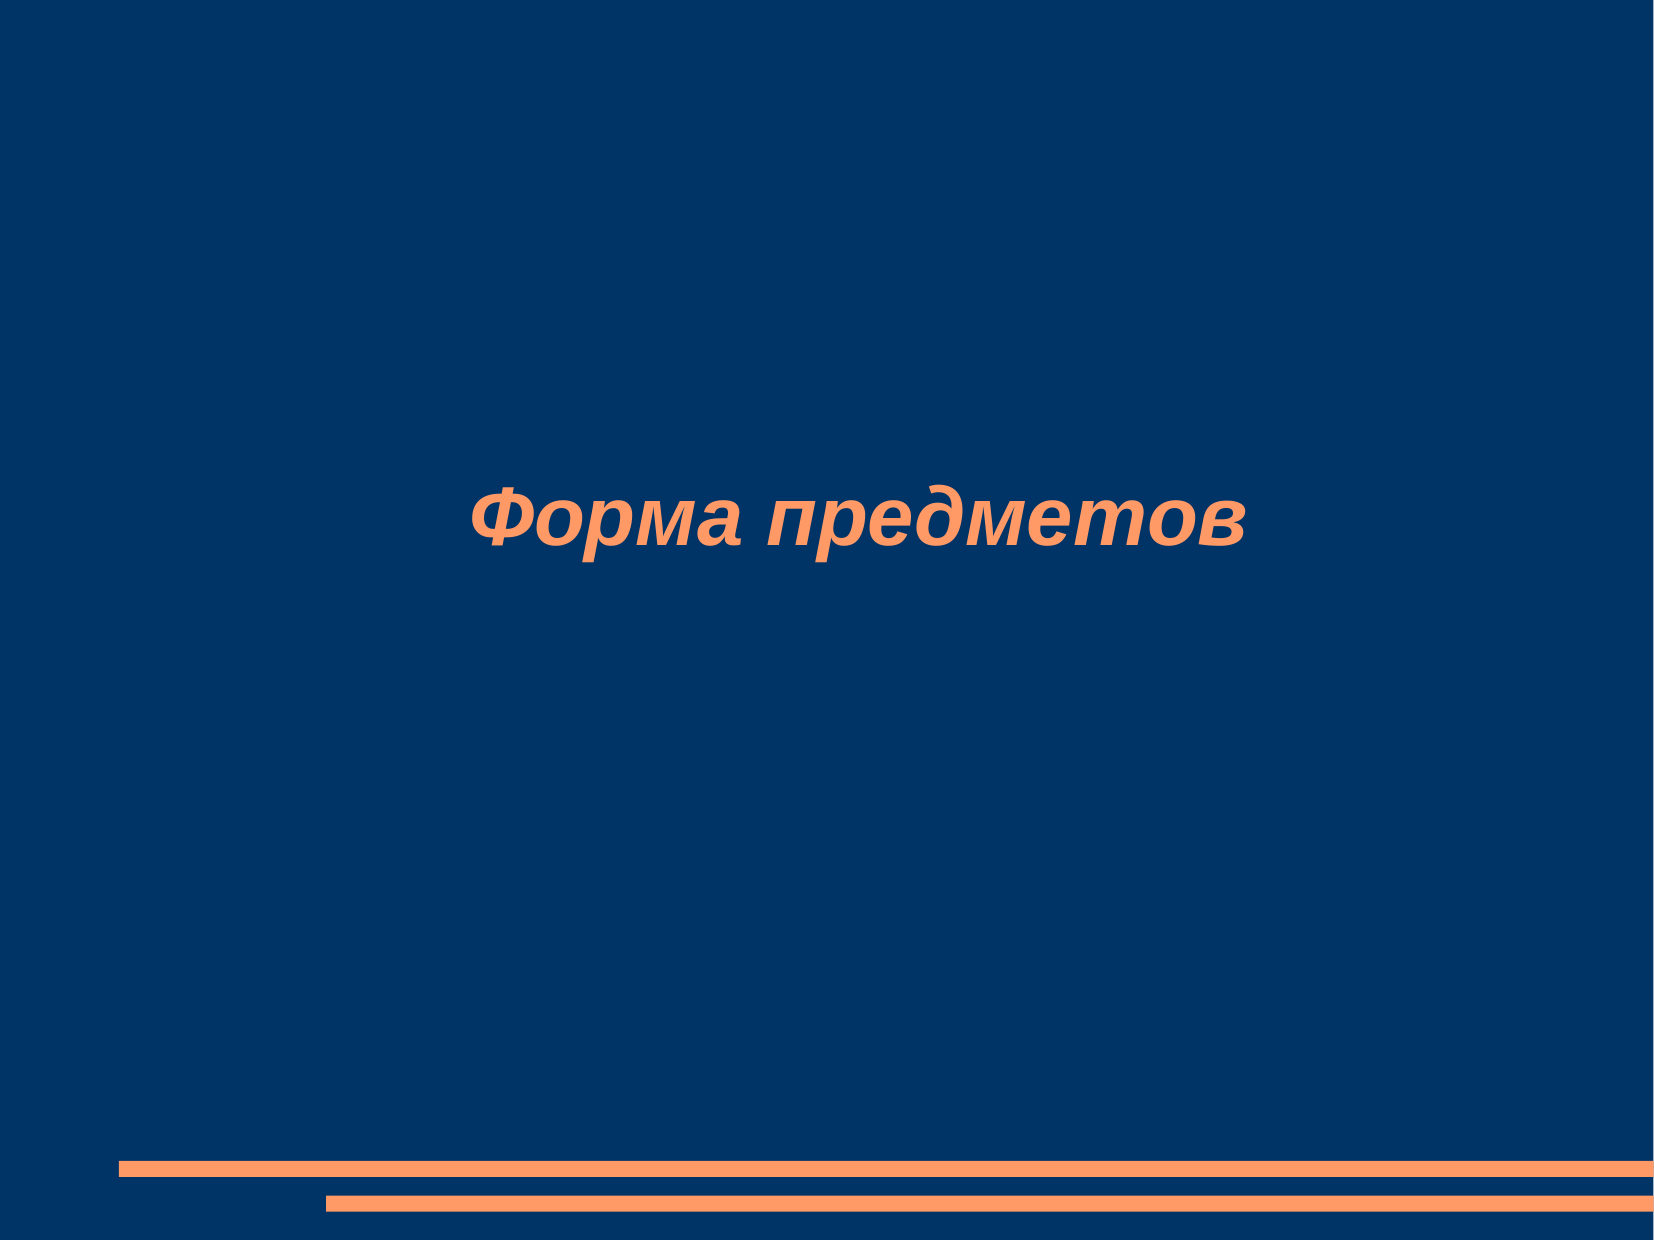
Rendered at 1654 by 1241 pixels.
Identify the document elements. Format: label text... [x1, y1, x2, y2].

title Форма предметов [152, 413, 1565, 621]
